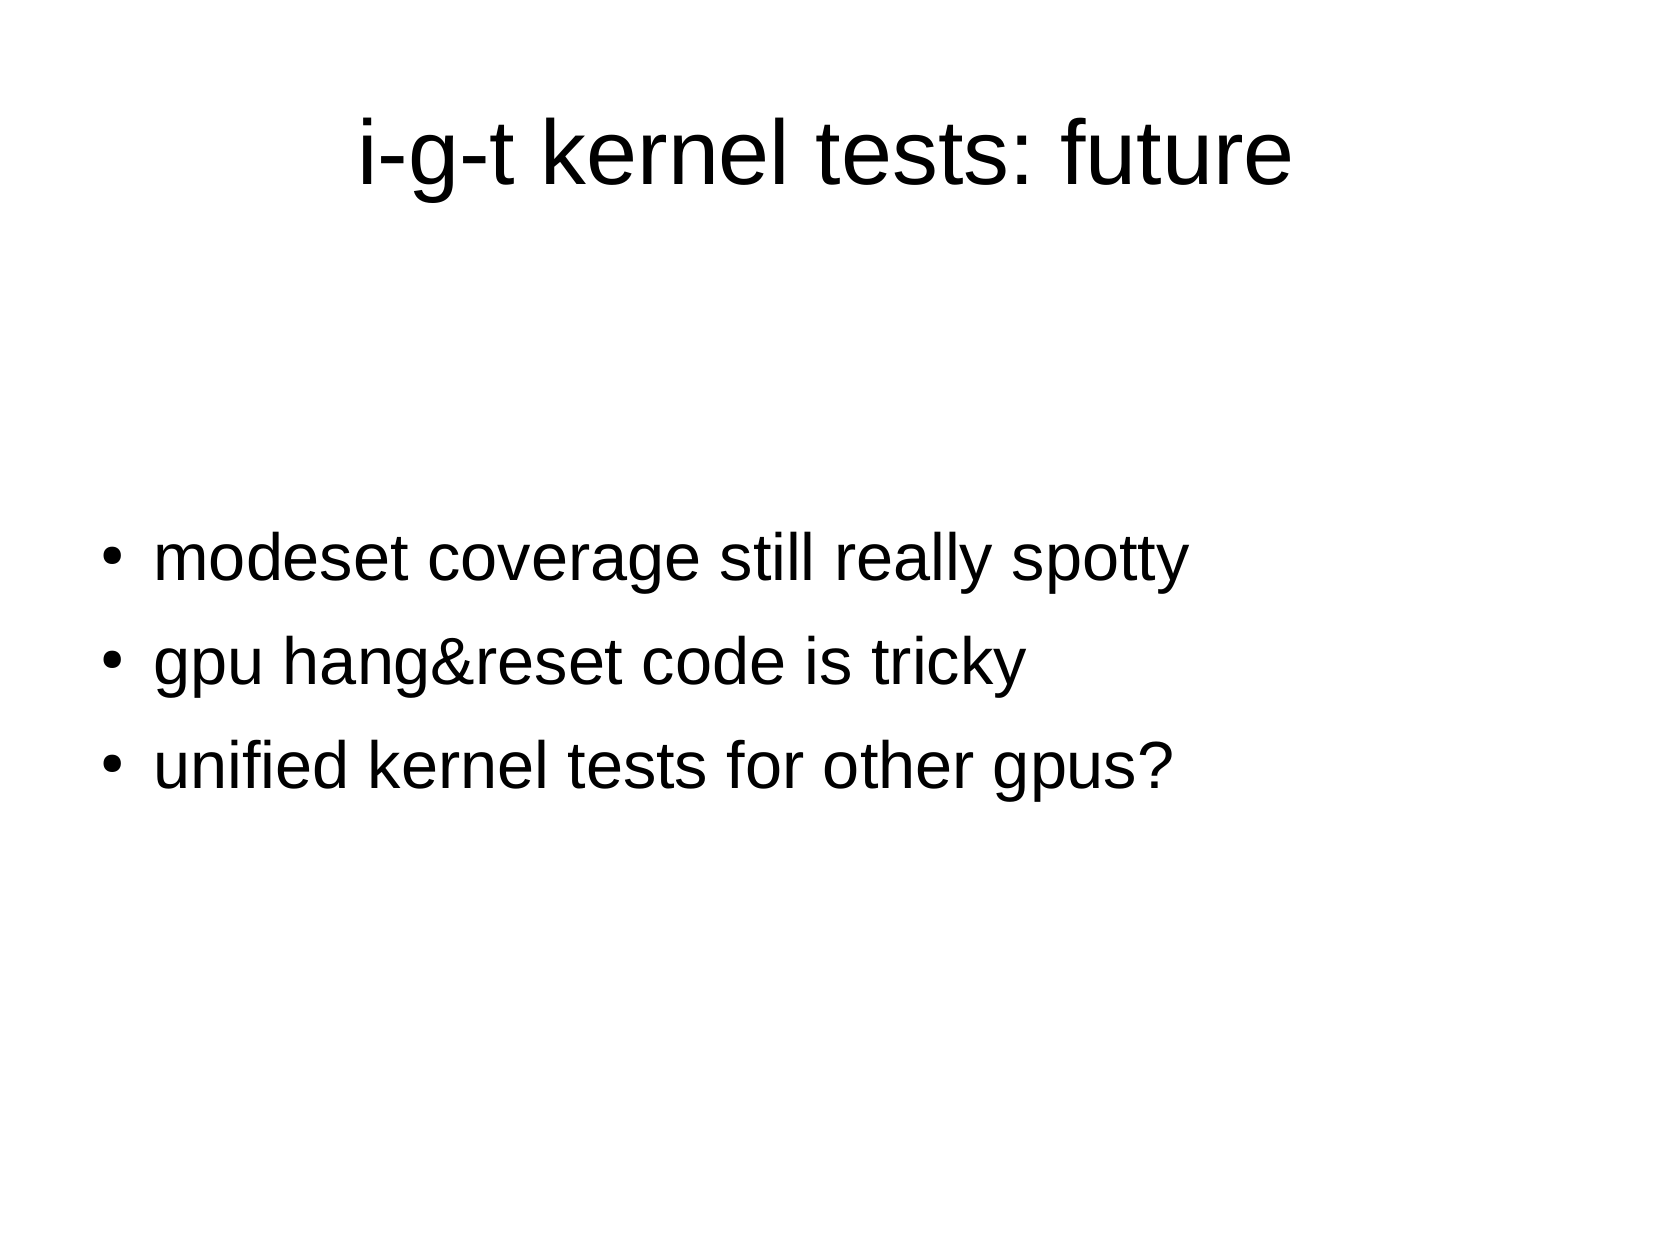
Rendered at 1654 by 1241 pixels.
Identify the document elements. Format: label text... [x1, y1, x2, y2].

list modeset coverage still really spotty gpu hang&reset code is tricky unified kernel tests for other gpus? [82, 519, 1571, 1109]
title i-g-t kernel tests: future [82, 49, 1571, 257]
